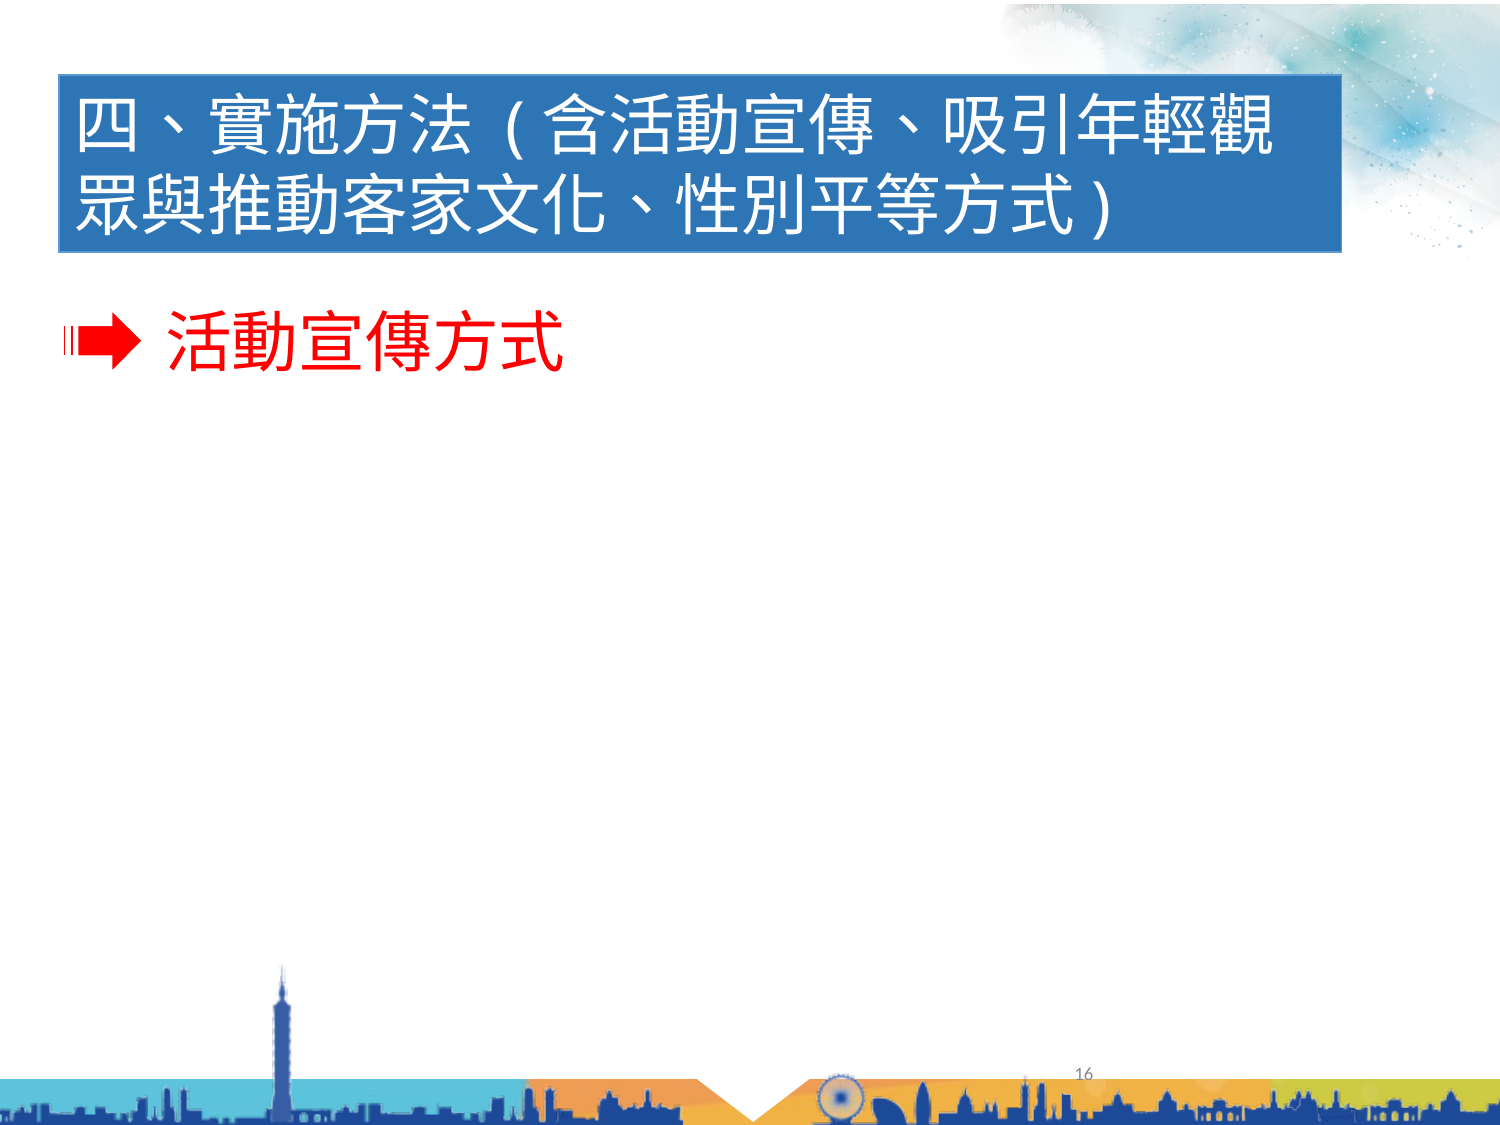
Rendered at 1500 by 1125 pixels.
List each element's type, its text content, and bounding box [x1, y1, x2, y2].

text_box [69, 325, 74, 357]
text_box 活動宣傳方式 [150, 293, 1438, 388]
text_box [1059, 1042, 1397, 1103]
text_box 四、實施方法 (含活動宣傳、吸引年輕觀眾與推動客家文化、性別平等方式) [59, 75, 1342, 253]
text_box [62, 325, 67, 357]
text_box [77, 309, 143, 373]
